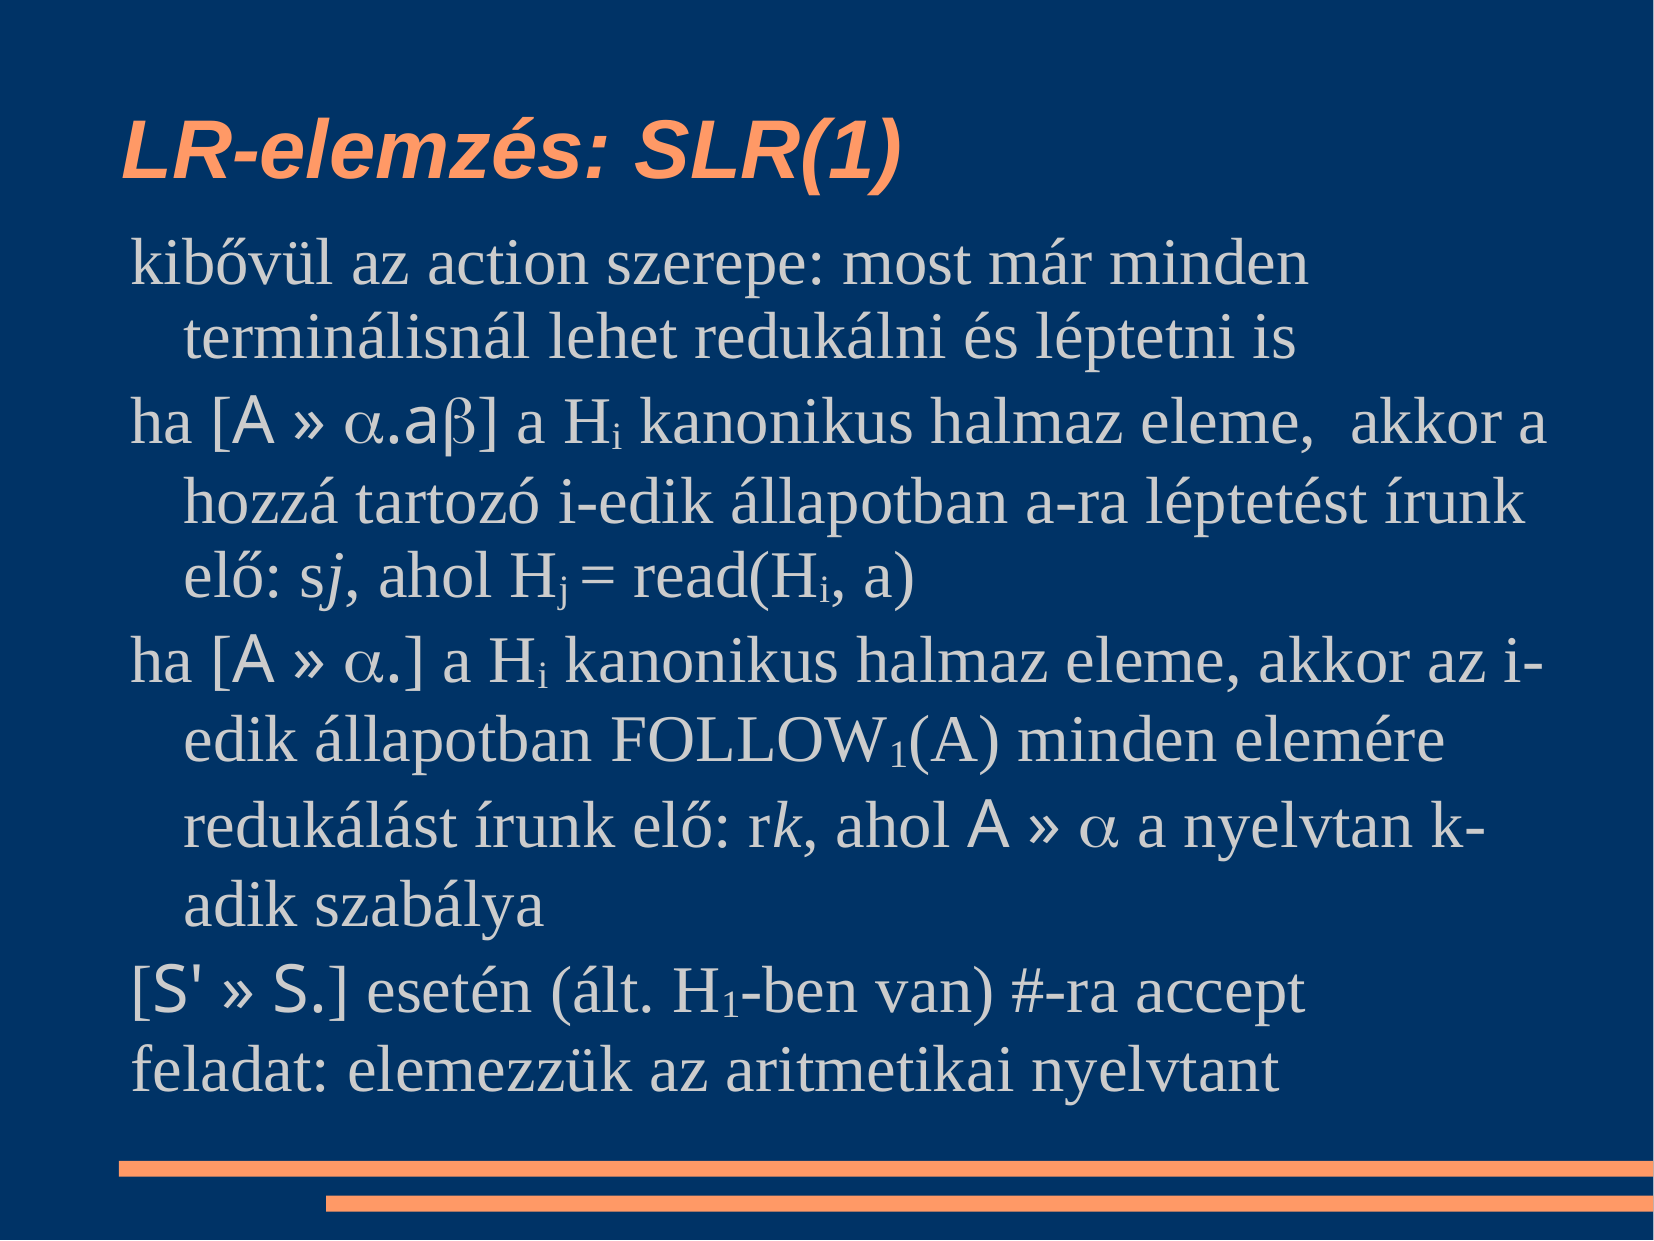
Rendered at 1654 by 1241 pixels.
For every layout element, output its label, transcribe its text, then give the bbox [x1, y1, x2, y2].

title LR-elemzés: SLR(1) [121, 46, 1534, 190]
subtitle kibővül az action szerepe: most már minden terminálisnál lehet redukálni és léptetni is ha [A » a.ab] a Hi kanonikus halmaz eleme, akkor a hozzá tartozó i-edik állapotban a-ra léptetést írunk elő: sj, ahol Hj = read(Hi, a) ha [A » a.] a Hi kanonikus halmaz eleme, akkor az i-edik állapotban FOLLOW1(A) minden elemére redukálást írunk elő: rk, ahol A » a a nyelvtan k-adik szabálya [S' » S.] esetén (ált. H1-ben van) #-ra accept feladat: elemezzük az aritmetikai nyelvtant [112, 190, 1552, 1140]
